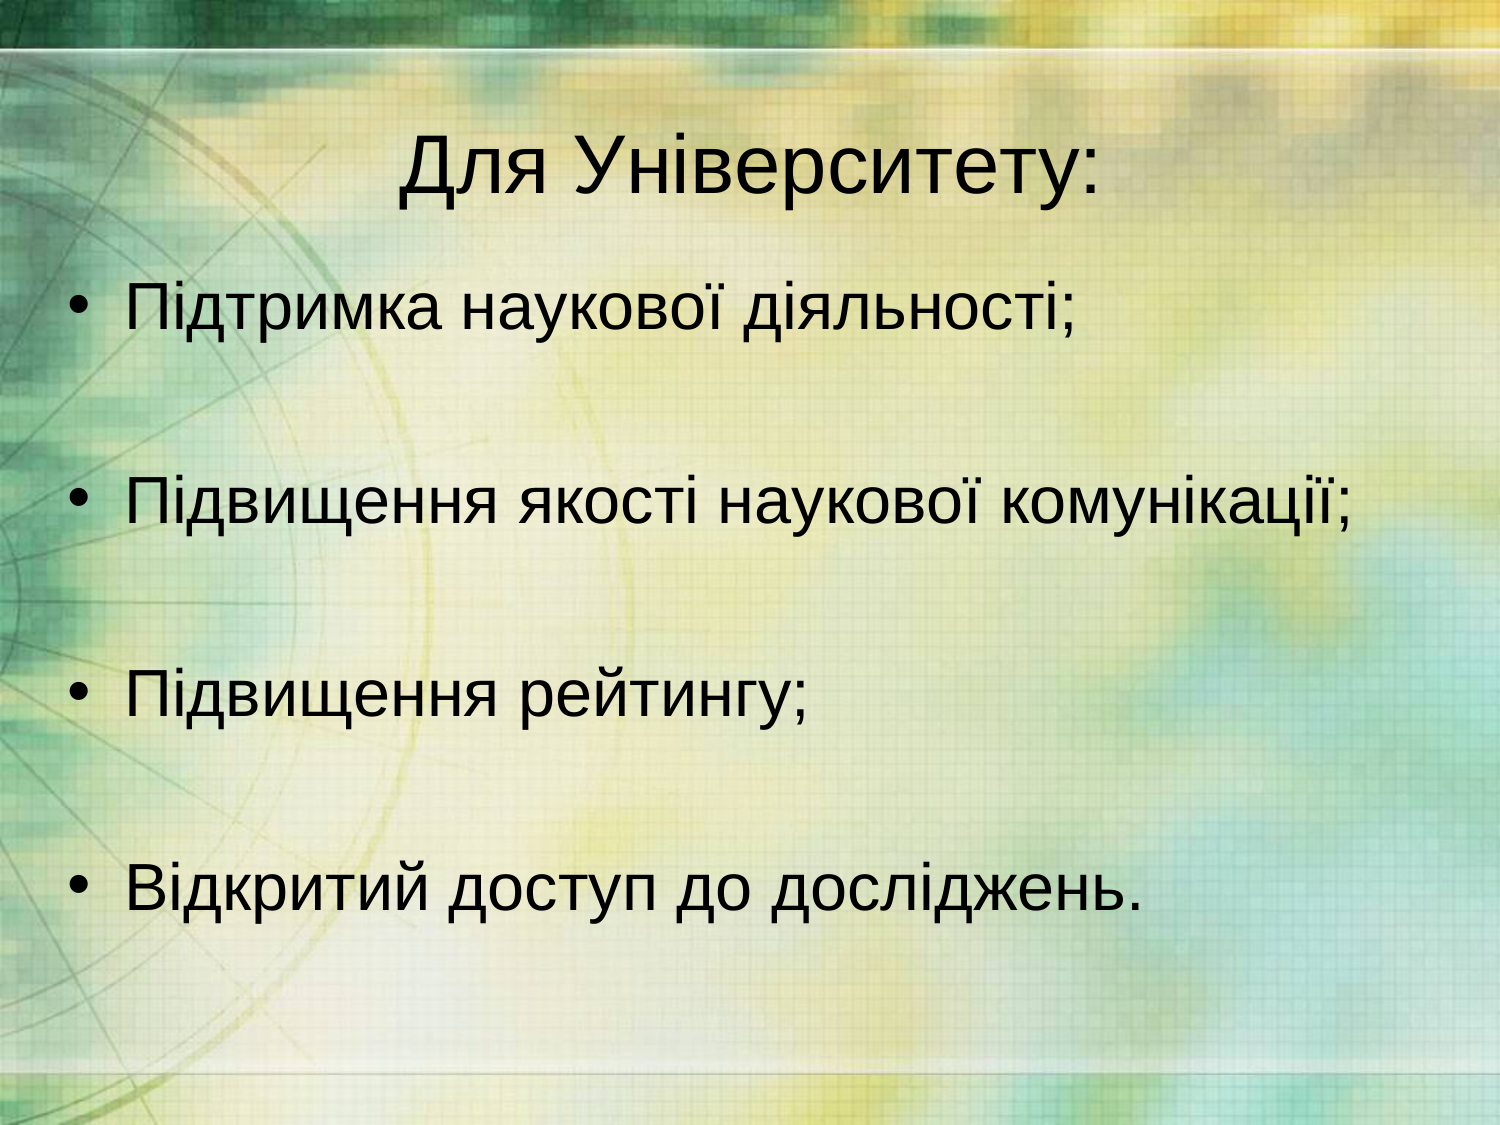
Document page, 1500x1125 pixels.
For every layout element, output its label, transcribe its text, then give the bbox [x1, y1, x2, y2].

title Для Університету: [76, 66, 1427, 254]
picture [0, 0, 1500, 1125]
list Підтримка наукової діяльності; Підвищення якості наукової комунікації; Підвищення рейтингу; Відкритий доступ до досліджень. [53, 255, 1404, 998]
